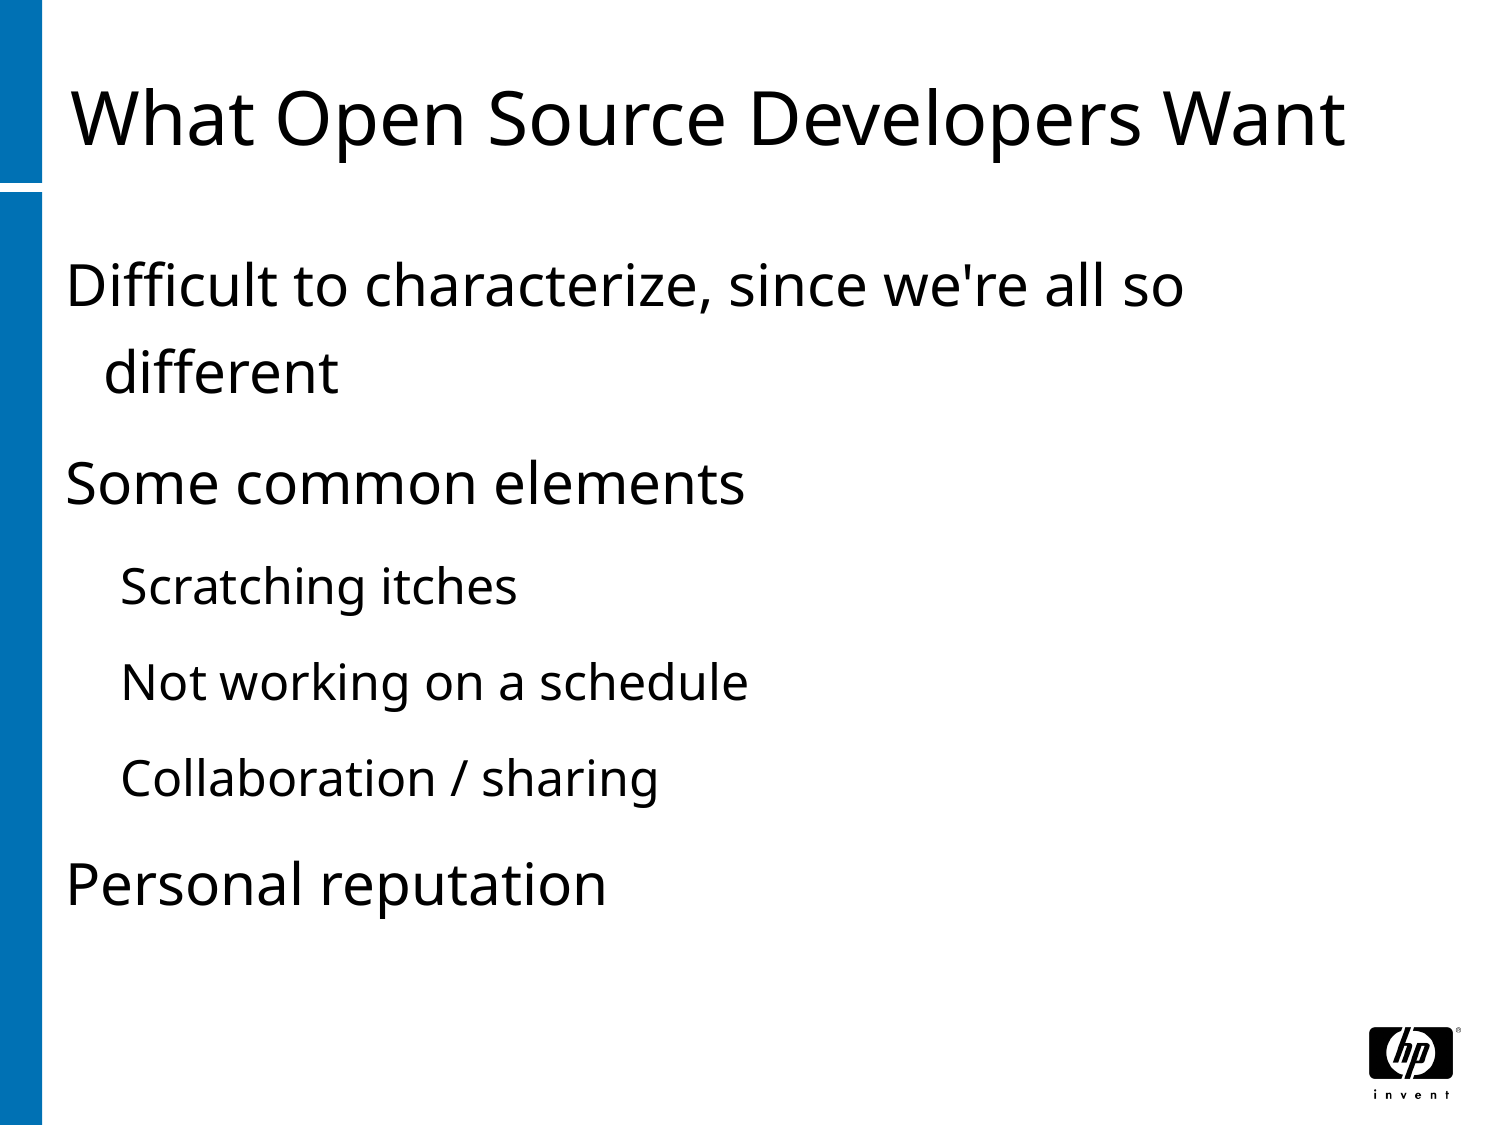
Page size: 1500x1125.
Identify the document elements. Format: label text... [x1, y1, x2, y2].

picture [1369, 1027, 1461, 1099]
list Difficult to characterize, since we're all so different Some common elements Scratching itches Not working on a schedule Collaboration / sharing Personal reputation [65, 237, 1422, 982]
title What Open Source Developers Want [70, 26, 1422, 198]
